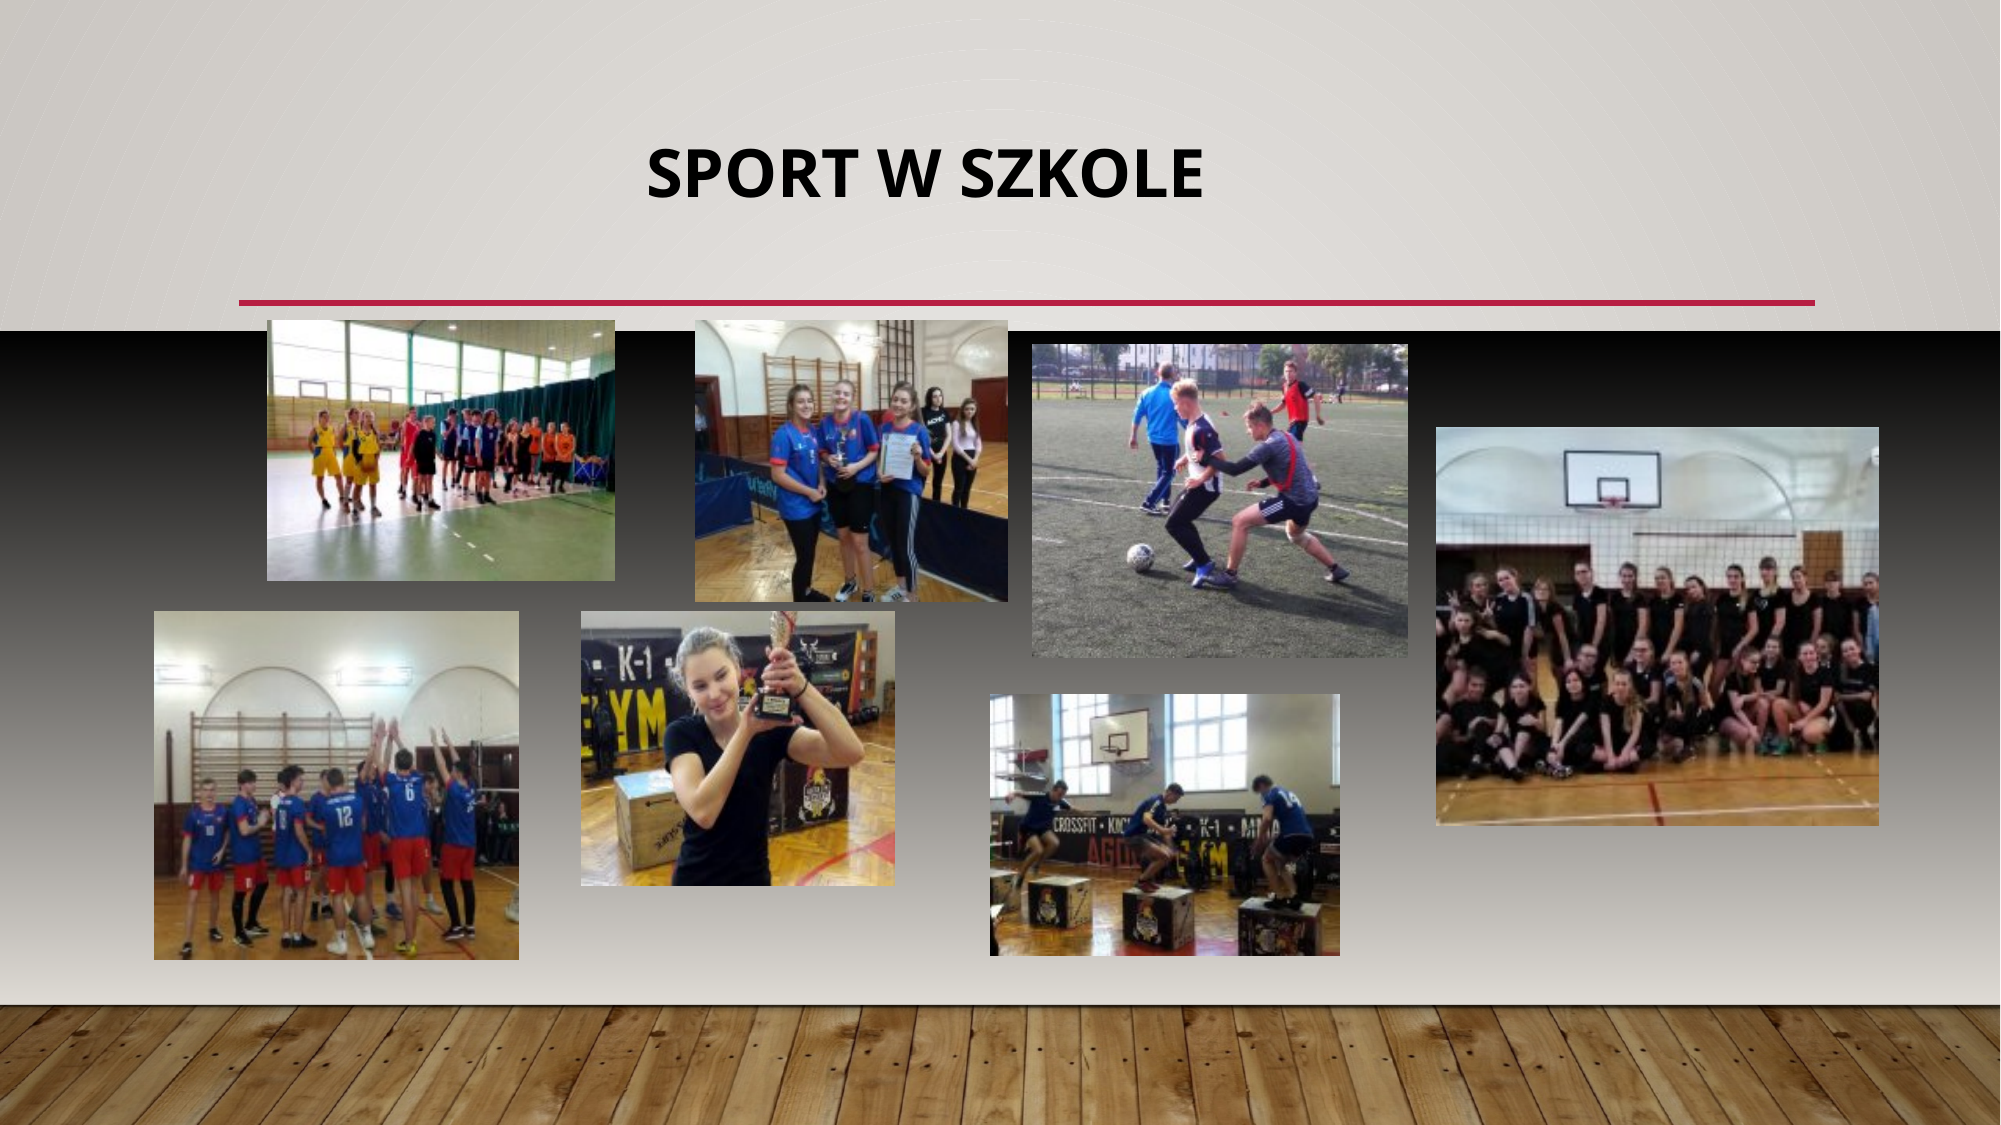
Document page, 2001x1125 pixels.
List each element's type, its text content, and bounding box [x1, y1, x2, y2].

picture [1436, 427, 1879, 826]
picture [1032, 344, 1408, 658]
picture [990, 694, 1340, 956]
picture [581, 612, 895, 886]
picture [154, 612, 519, 960]
picture [695, 320, 1008, 603]
picture [267, 320, 615, 581]
title Sport w szkole [251, 131, 1814, 229]
